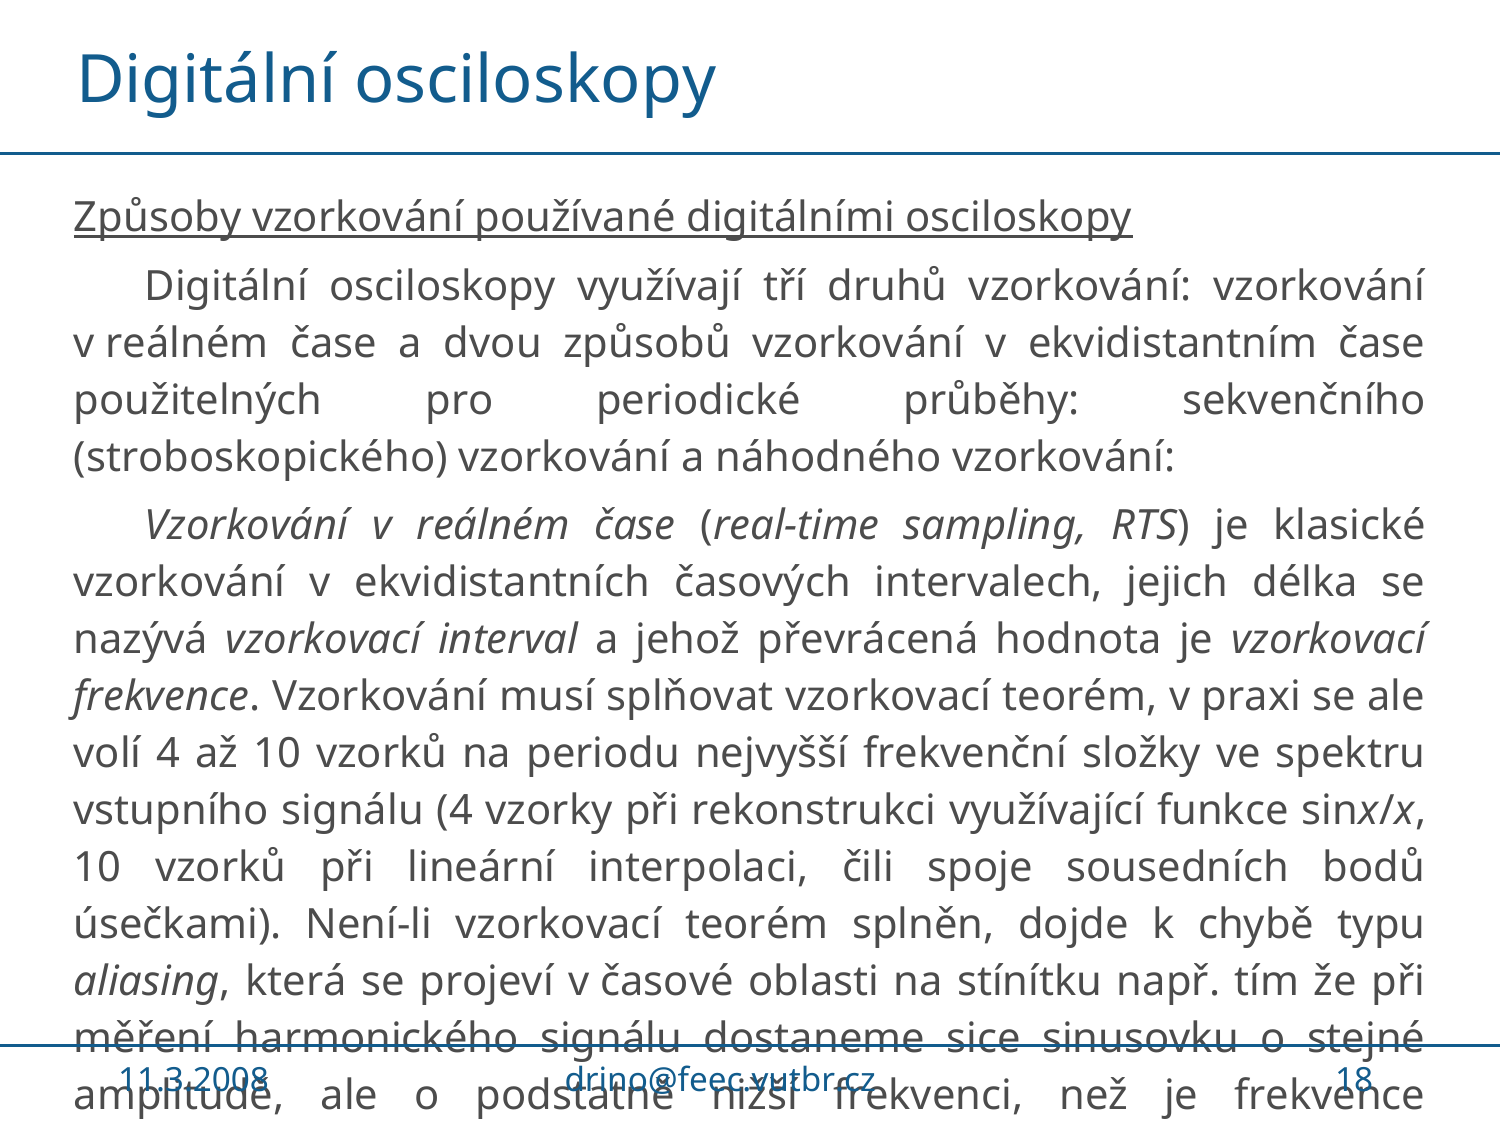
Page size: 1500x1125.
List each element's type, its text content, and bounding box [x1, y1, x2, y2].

text_box 11 [1075, 1049, 1388, 1125]
text_box Způsoby vzorkování používané digitálními osciloskopy Digitální osciloskopy využívají tří druhů vzorkování: vzorkování v reálném čase a dvou způsobů vzorkování v ekvidistantním čase použitelných pro periodické průběhy: sekvenčního (stroboskopického) vzorkování a náhodného vzorkování: Vzorkování v reálném čase (real-time sampling, RTS) je klasické vzorkování v ekvidistantních časových intervalech, jejich délka se nazývá vzorkovací interval a jehož převrácená hodnota je vzorkovací frekvence. Vzorkování musí splňovat vzorkovací teorém, v praxi se ale volí 4 až 10 vzorků na periodu nejvyšší frekvenční složky ve spektru vstupního signálu (4 vzorky při rekonstrukci využívající funkce sinx/x, 10 vzorků při lineární interpolaci, čili spoje sousedních bodů úsečkami). Není-li vzorkovací teorém splněn, dojde k chybě typu aliasing, která se projeví v časové oblasti na stínítku např. tím že při měření harmonického signálu dostaneme sice sinusovku o stejné amplitudě, ale o podstatně nižší frekvenci, než je frekvence měřeného signálu. [59, 178, 1442, 1044]
text_box drino@feec.vutbr.cz [454, 1049, 987, 1125]
text_box 11.3.2008 [103, 1049, 432, 1125]
title Digitální osciloskopy [0, 0, 1500, 152]
